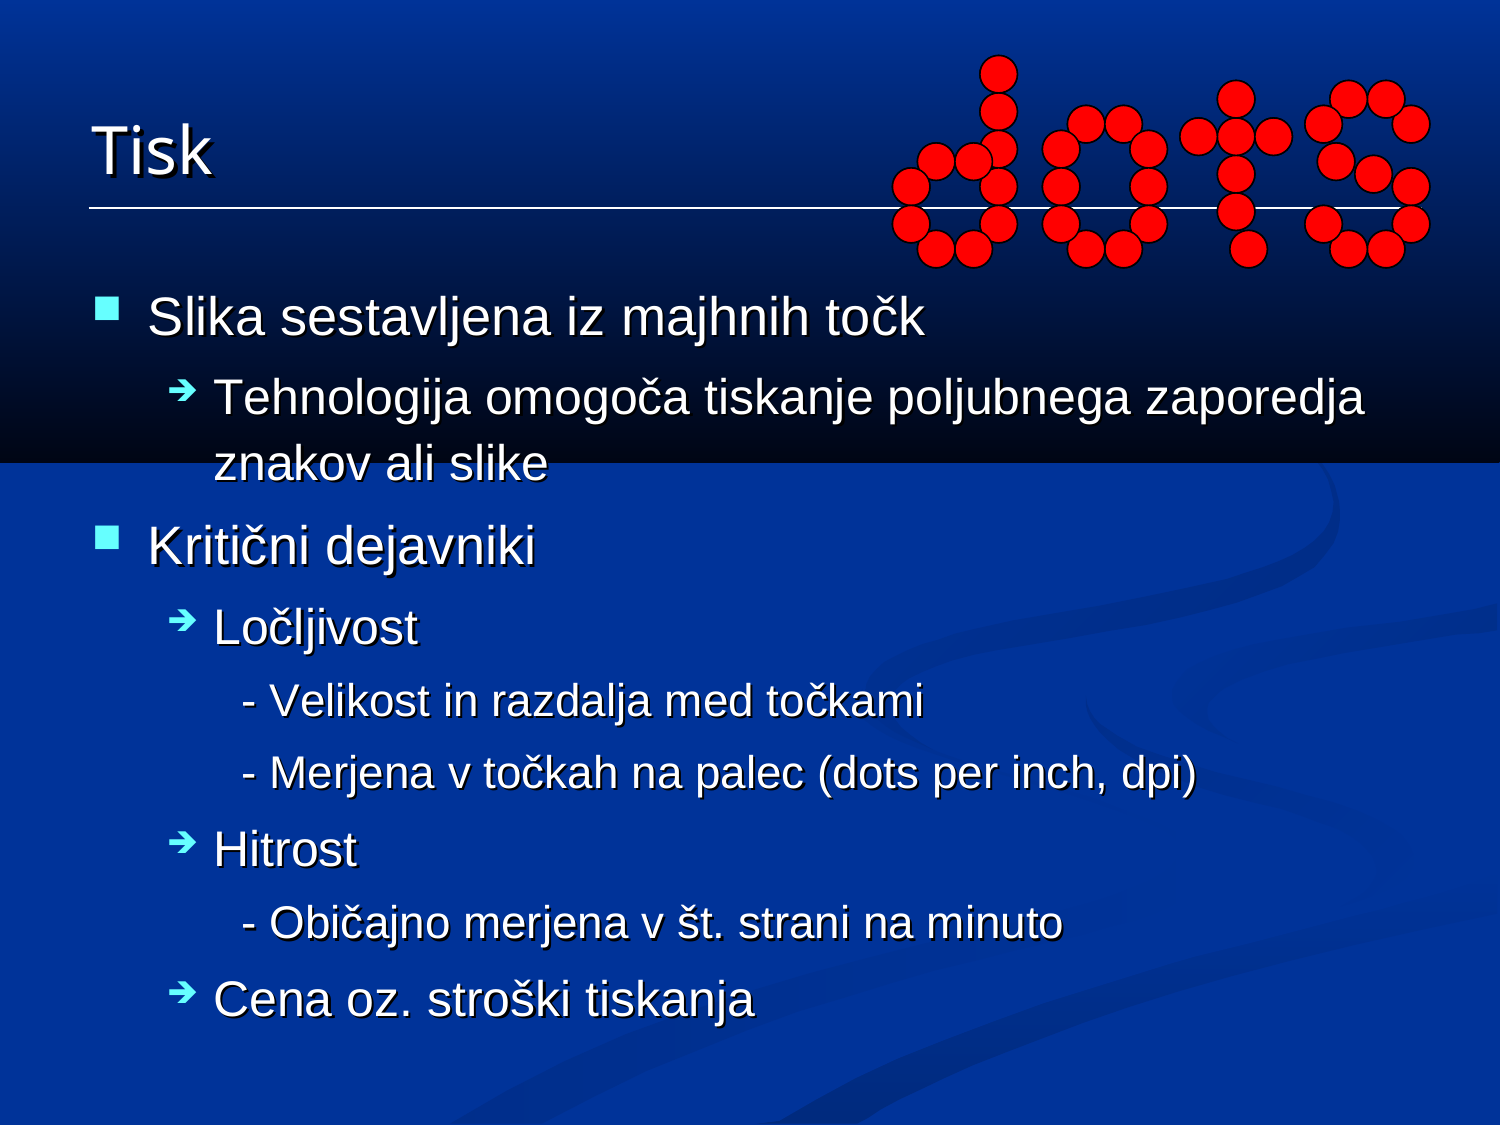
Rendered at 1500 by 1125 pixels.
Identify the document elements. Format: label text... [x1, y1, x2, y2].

list Slika sestavljena iz majhnih točk Tehnologija omogoča tiskanje poljubnega zaporedja znakov ali slike Kritični dejavniki Ločljivost - Velikost in razdalja med točkami - Merjena v točkah na palec (dots per inch, dpi) Hitrost - Običajno merjena v št. strani na minuto Cena oz. stroški tiskanja [76, 267, 1447, 1071]
text_box Tisk [76, 54, 891, 242]
picture [891, 54, 1433, 271]
